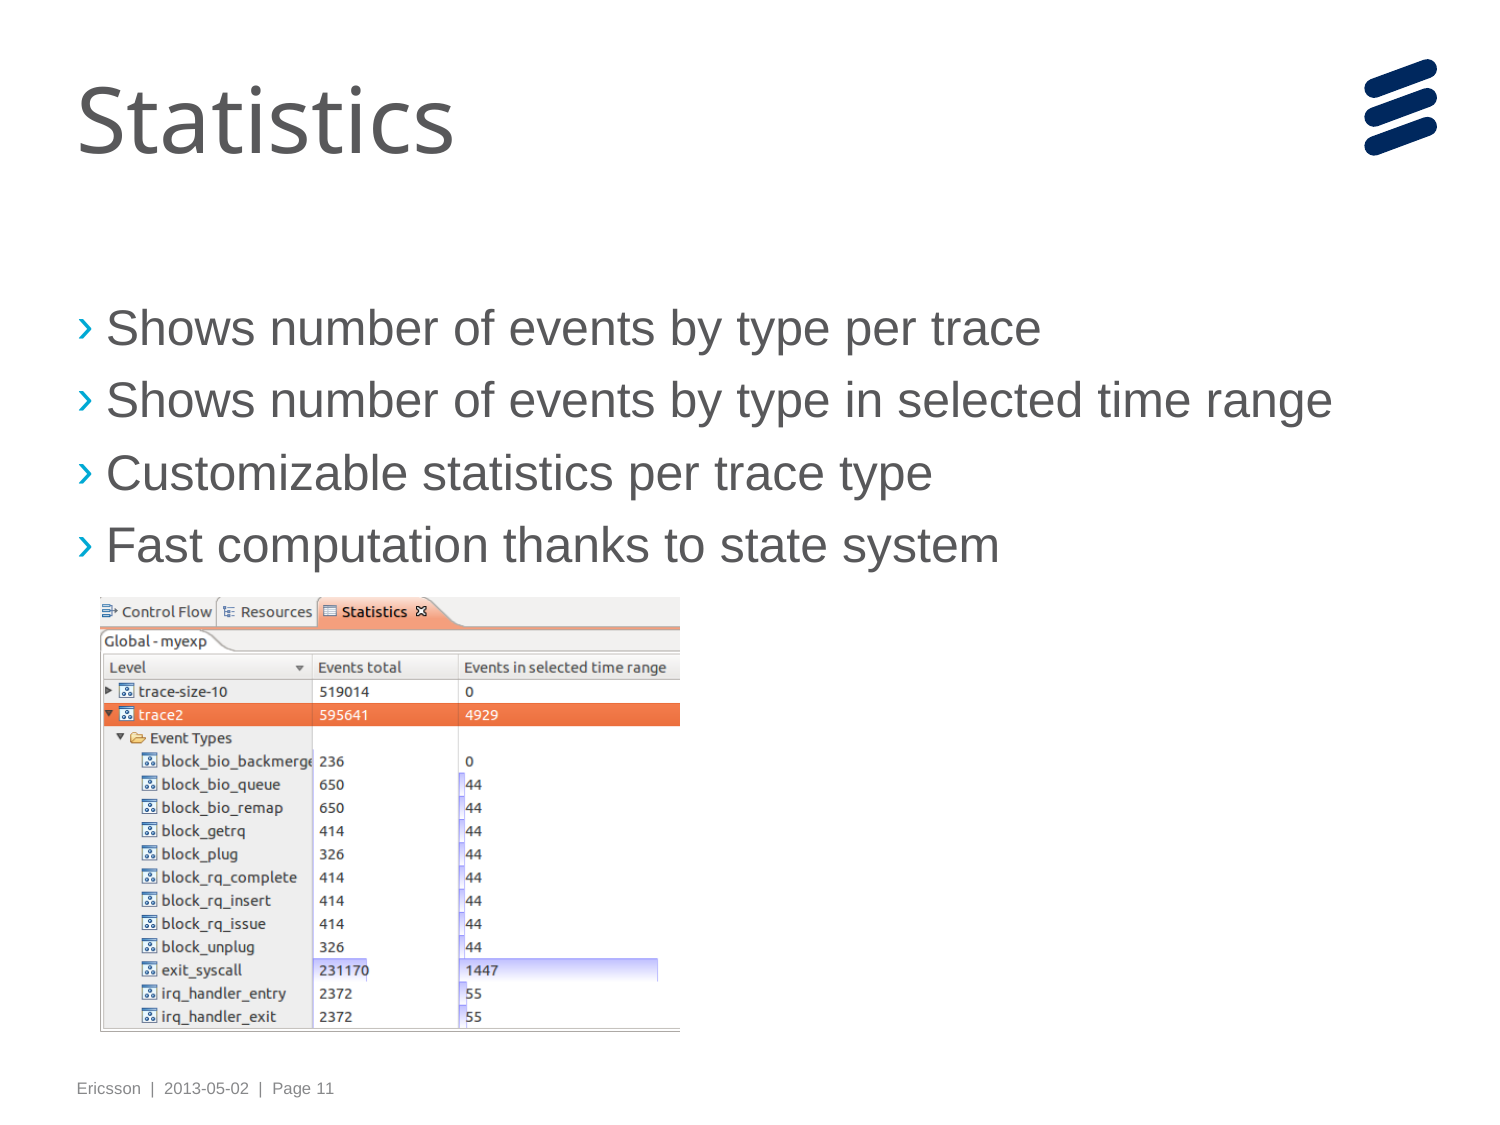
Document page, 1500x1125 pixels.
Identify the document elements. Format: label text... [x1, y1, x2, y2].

picture [100, 928, 680, 1032]
title Statistics [64, 39, 1295, 218]
list Shows number of events by type per trace Shows number of events by type in selected time range Customizable statistics per trace type Fast computation thanks to state system [65, 295, 1436, 928]
